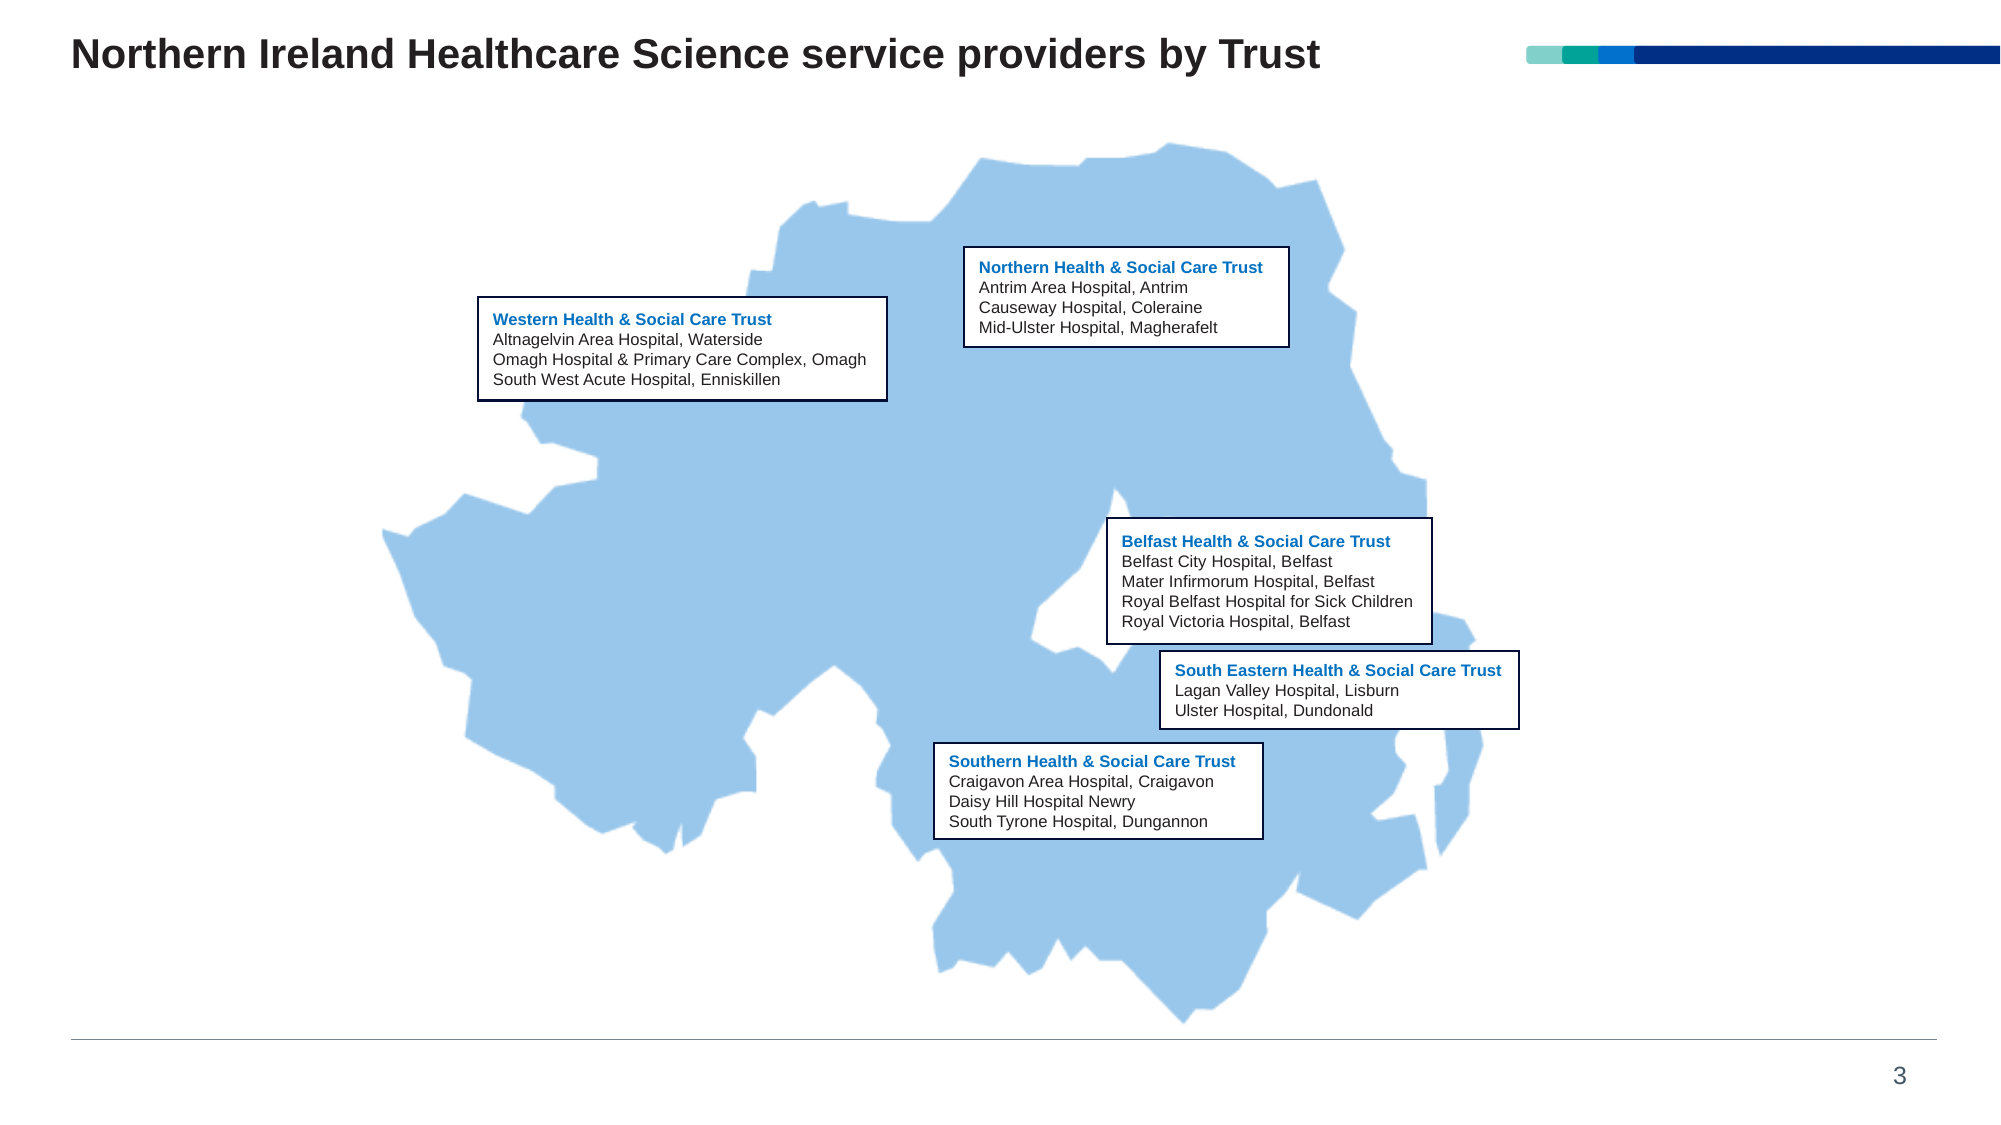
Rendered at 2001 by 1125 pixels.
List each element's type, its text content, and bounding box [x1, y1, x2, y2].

title Northern Ireland Healthcare Science service providers by Trust [70, 32, 1513, 79]
text_box Belfast Health & Social Care Trust Belfast City Hospital, Belfast Mater Infirmorum Hospital, Belfast Royal Belfast Hospital for Sick Children Royal Victoria Hospital, Belfast [1107, 518, 1432, 644]
picture [369, 131, 1498, 1041]
text_box Western Health & Social Care Trust Altnagelvin Area Hospital, Waterside Omagh Hospital & Primary Care Complex, Omagh South West Acute Hospital, Enniskillen [478, 297, 887, 401]
text_box Southern Health & Social Care Trust Craigavon Area Hospital, Craigavon Daisy Hill Hospital Newry South Tyrone Hospital, Dungannon [934, 743, 1263, 839]
text_box South Eastern Health & Social Care Trust Lagan Valley Hospital, Lisburn Ulster Hospital, Dundonald [1160, 651, 1519, 729]
text_box Northern Health & Social Care Trust Antrim Area Hospital, Antrim Causeway Hospital, Coleraine Mid-Ulster Hospital, Magherafelt [964, 247, 1289, 347]
